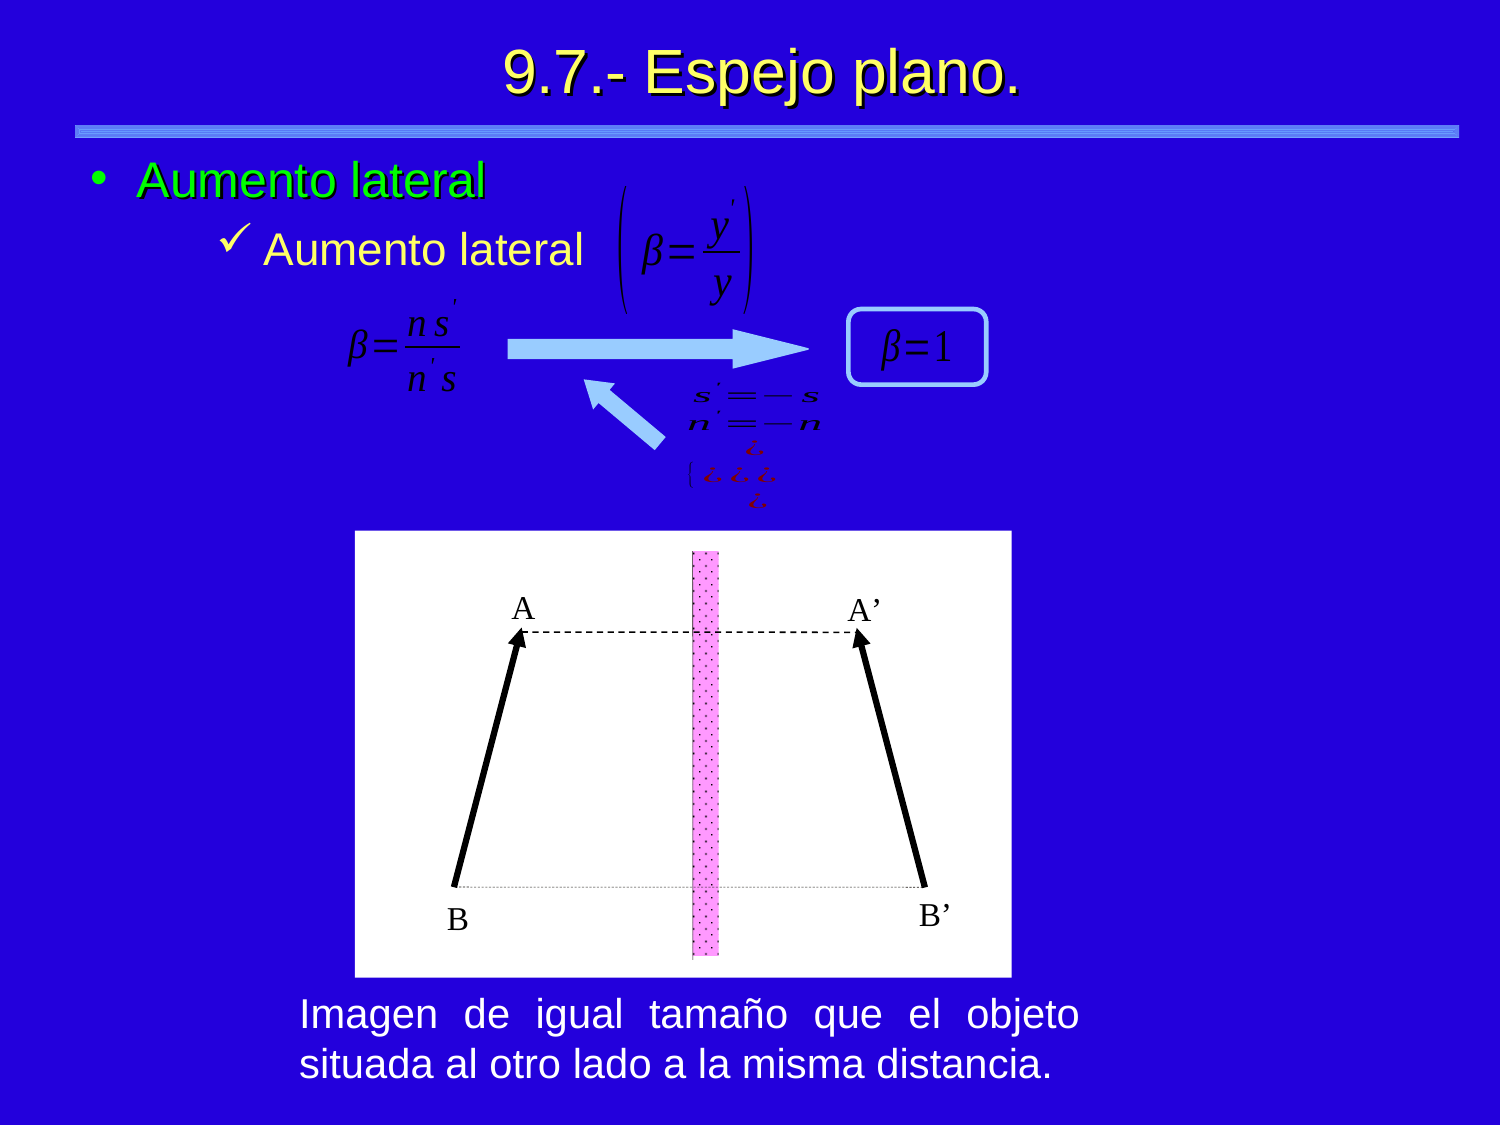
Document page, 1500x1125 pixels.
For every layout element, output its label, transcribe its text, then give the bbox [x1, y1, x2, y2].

text_box 9.7.- Espejo plano. [50, 23, 1476, 114]
text_box B’ [917, 892, 954, 934]
text_box B [439, 896, 477, 937]
text_box [75, 125, 1460, 138]
chart [675, 379, 840, 514]
text_box [508, 330, 809, 368]
text_box A [505, 585, 542, 626]
text_box Imagen de igual tamaño que el objeto situada al otro lado a la misma distancia. [284, 979, 1096, 1096]
text_box Aumento lateral [74, 139, 1405, 228]
chart [605, 186, 774, 314]
chart [333, 292, 475, 403]
text_box [584, 380, 665, 450]
chart [867, 321, 966, 374]
text_box Aumento lateral [123, 212, 605, 300]
text_box [354, 530, 1012, 978]
text_box A’ [846, 588, 884, 629]
